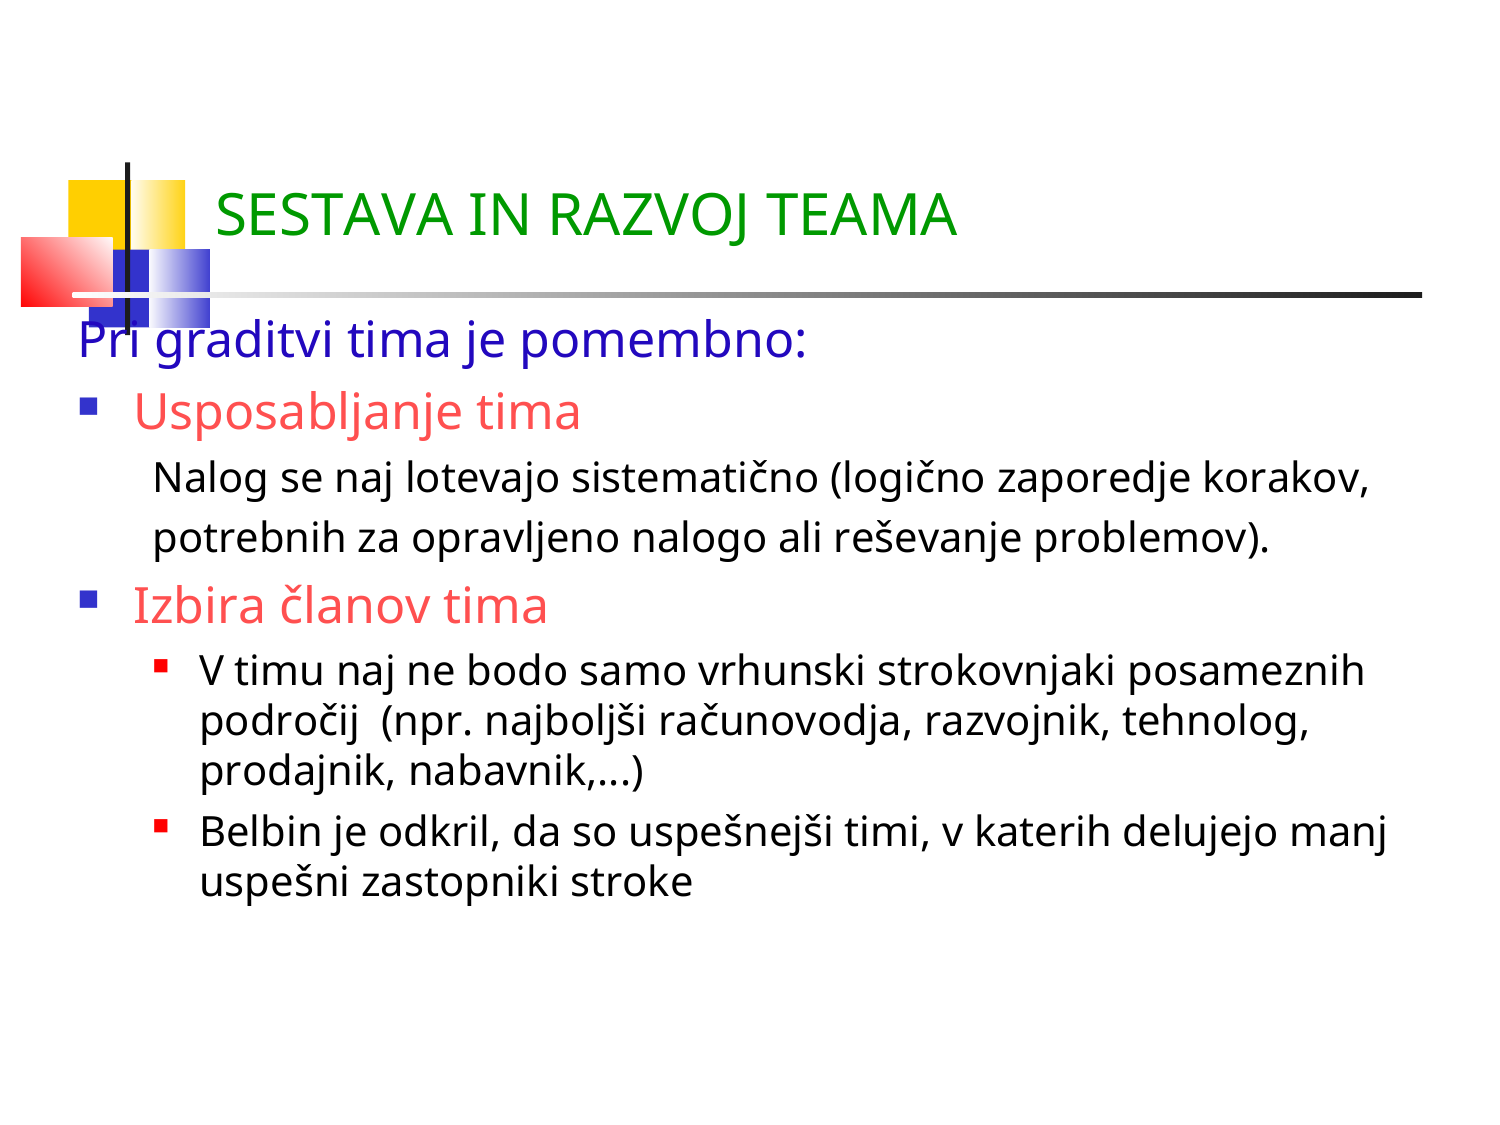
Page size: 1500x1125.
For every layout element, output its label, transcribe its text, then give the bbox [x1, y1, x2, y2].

list Pri graditvi tima je pomembno: Usposabljanje tima Nalog se naj lotevajo sistematično (logično zaporedje korakov, potrebnih za opravljeno nalogo ali reševanje problemov). Izbira članov tima V timu naj ne bodo samo vrhunski strokovnjaki posameznih področij (npr. najboljši računovodja, razvojnik, tehnolog, prodajnik, nabavnik,...) Belbin je odkril, da so uspešnejši timi, v katerih delujejo manj uspešni zastopniki stroke [62, 299, 1463, 1088]
title SESTAVA IN RAZVOJ TEAMA [199, 149, 1442, 255]
